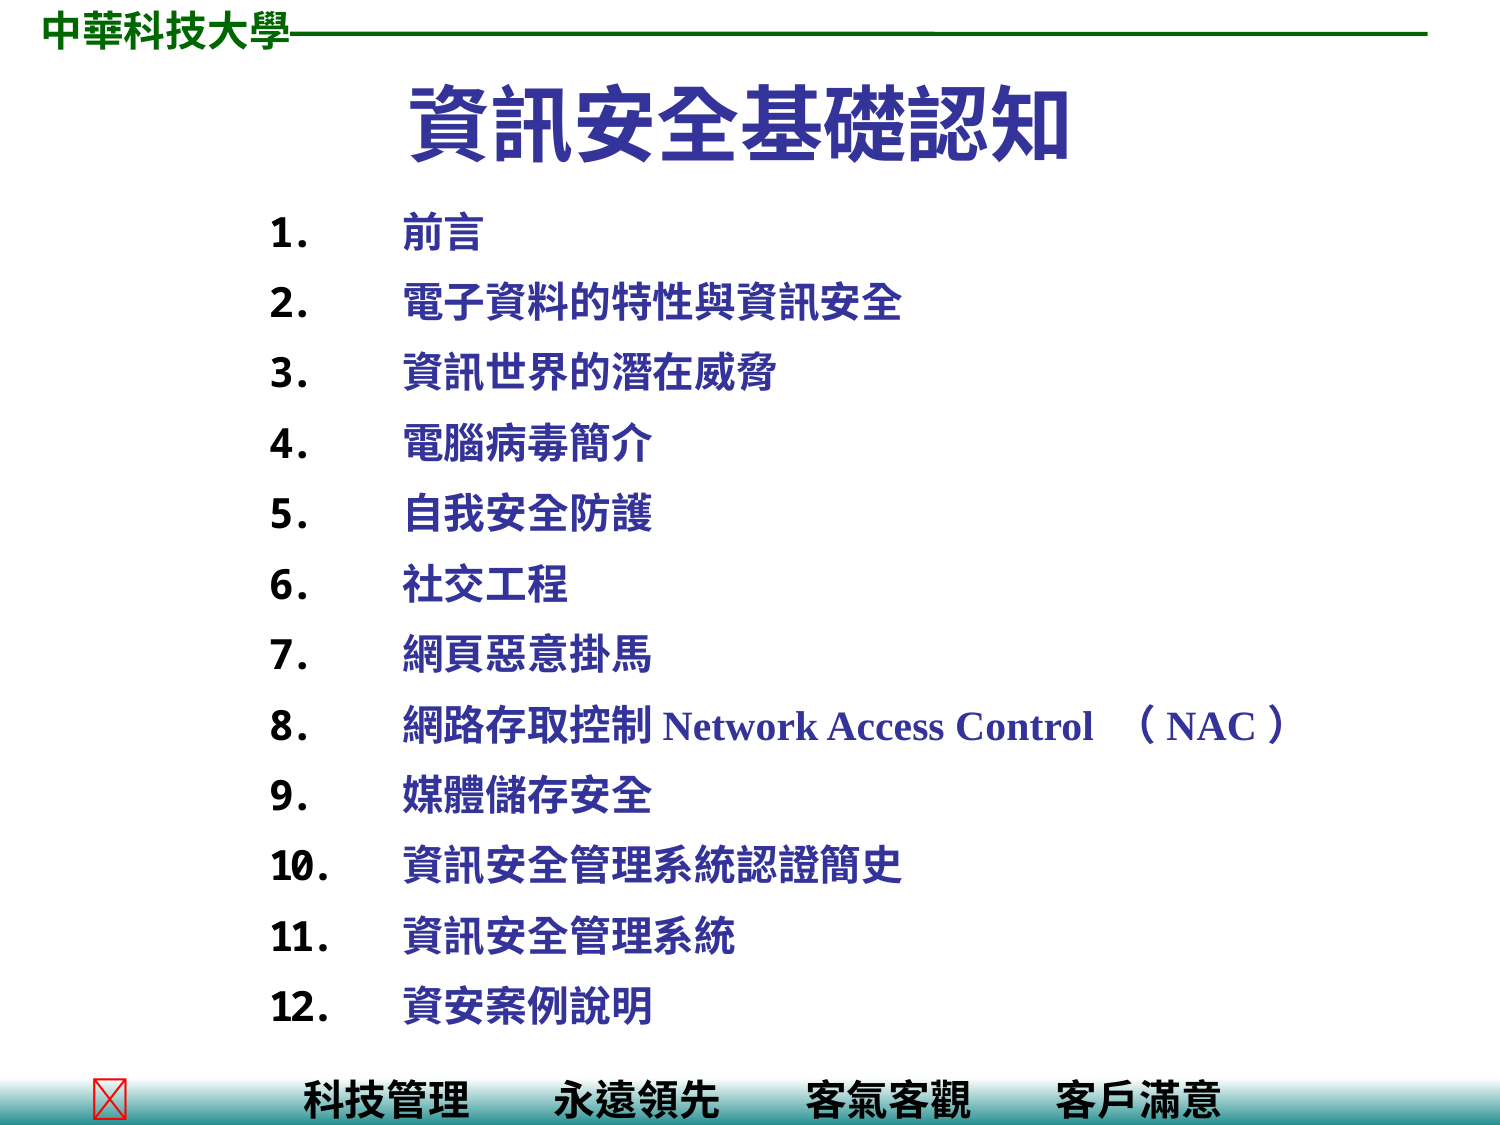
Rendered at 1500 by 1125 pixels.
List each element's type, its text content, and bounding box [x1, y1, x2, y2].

subtitle 前言 電子資料的特性與資訊安全 資訊世界的潛在威脅 電腦病毒簡介 自我安全防護 社交工程 網頁惡意掛馬 網路存取控制Network Access Control （NAC） 媒體儲存安全 資訊安全管理系統認證簡史 資訊安全管理系統 資安案例說明 [253, 208, 1388, 1088]
title 資訊安全基礎認知 [150, 62, 1332, 181]
